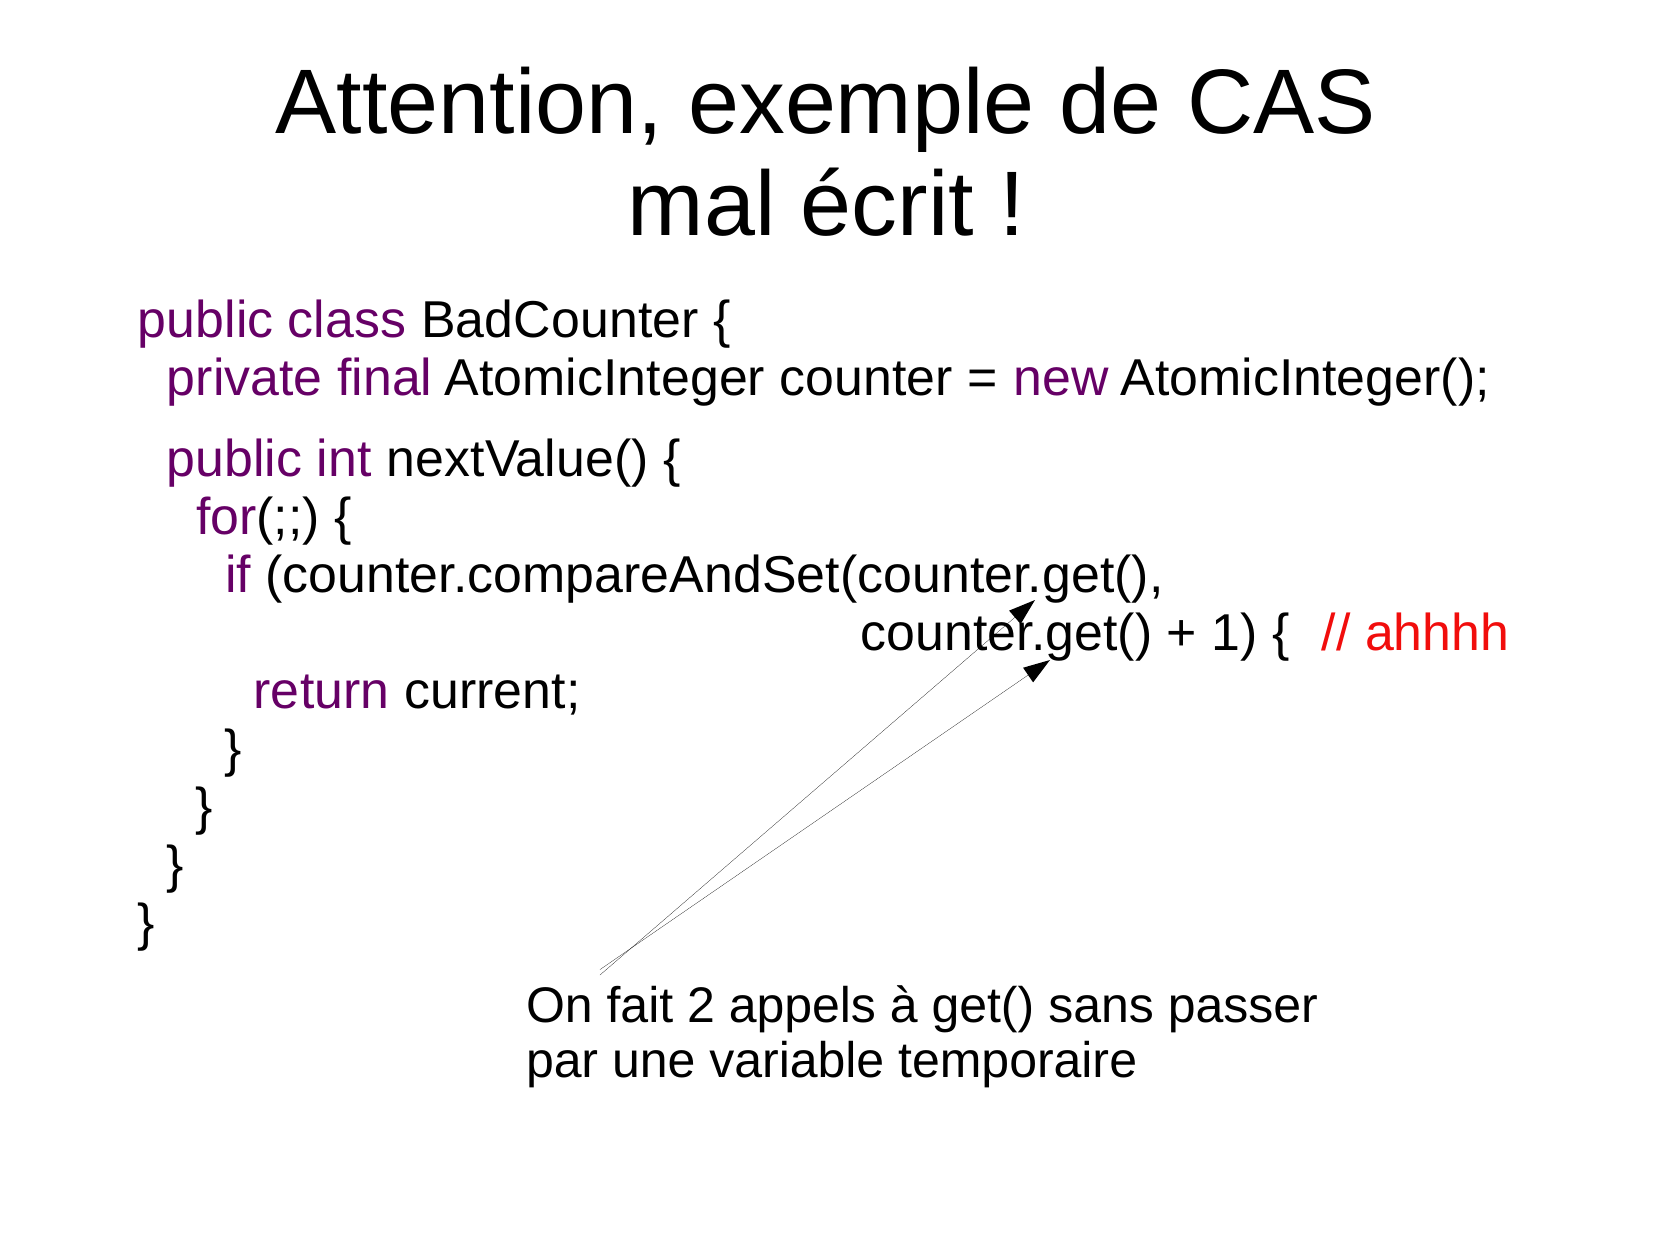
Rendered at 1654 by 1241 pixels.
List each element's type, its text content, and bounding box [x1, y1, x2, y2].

list public class BadCounter { private final AtomicInteger counter = new AtomicInteger(); public int nextValue() { for(;;) { if (counter.compareAndSet(counter.get(), counter.get() + 1) { // ahhhh return current; } } } } [82, 290, 1571, 1010]
text_box On fait 2 appels à get() sans passer par une variable temporaire [511, 969, 1334, 1096]
title Attention, exemple de CAS mal écrit ! [82, 49, 1571, 257]
